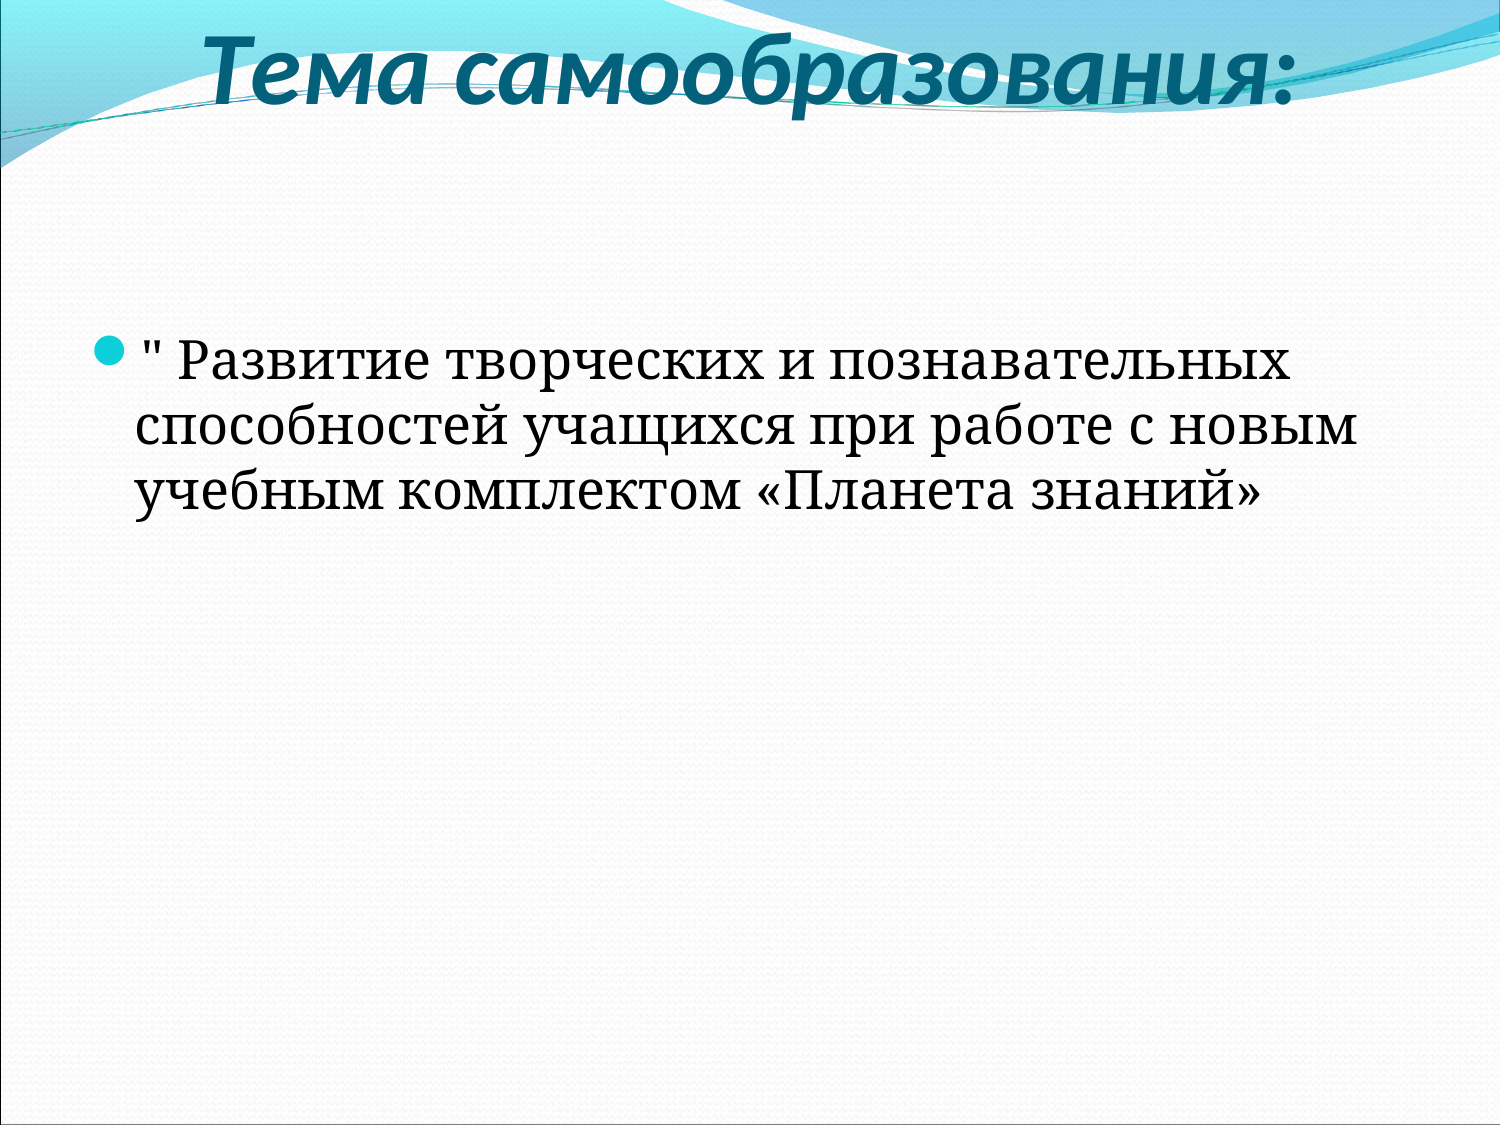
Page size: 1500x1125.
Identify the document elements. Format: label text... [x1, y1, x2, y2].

list " Развитие творческих и познавательных способностей учащихся при работе с новым учебным комплектом «Планета знаний» [75, 317, 1426, 1038]
picture [0, 0, 1500, 1125]
title Тема самообразования: [75, 0, 1426, 126]
